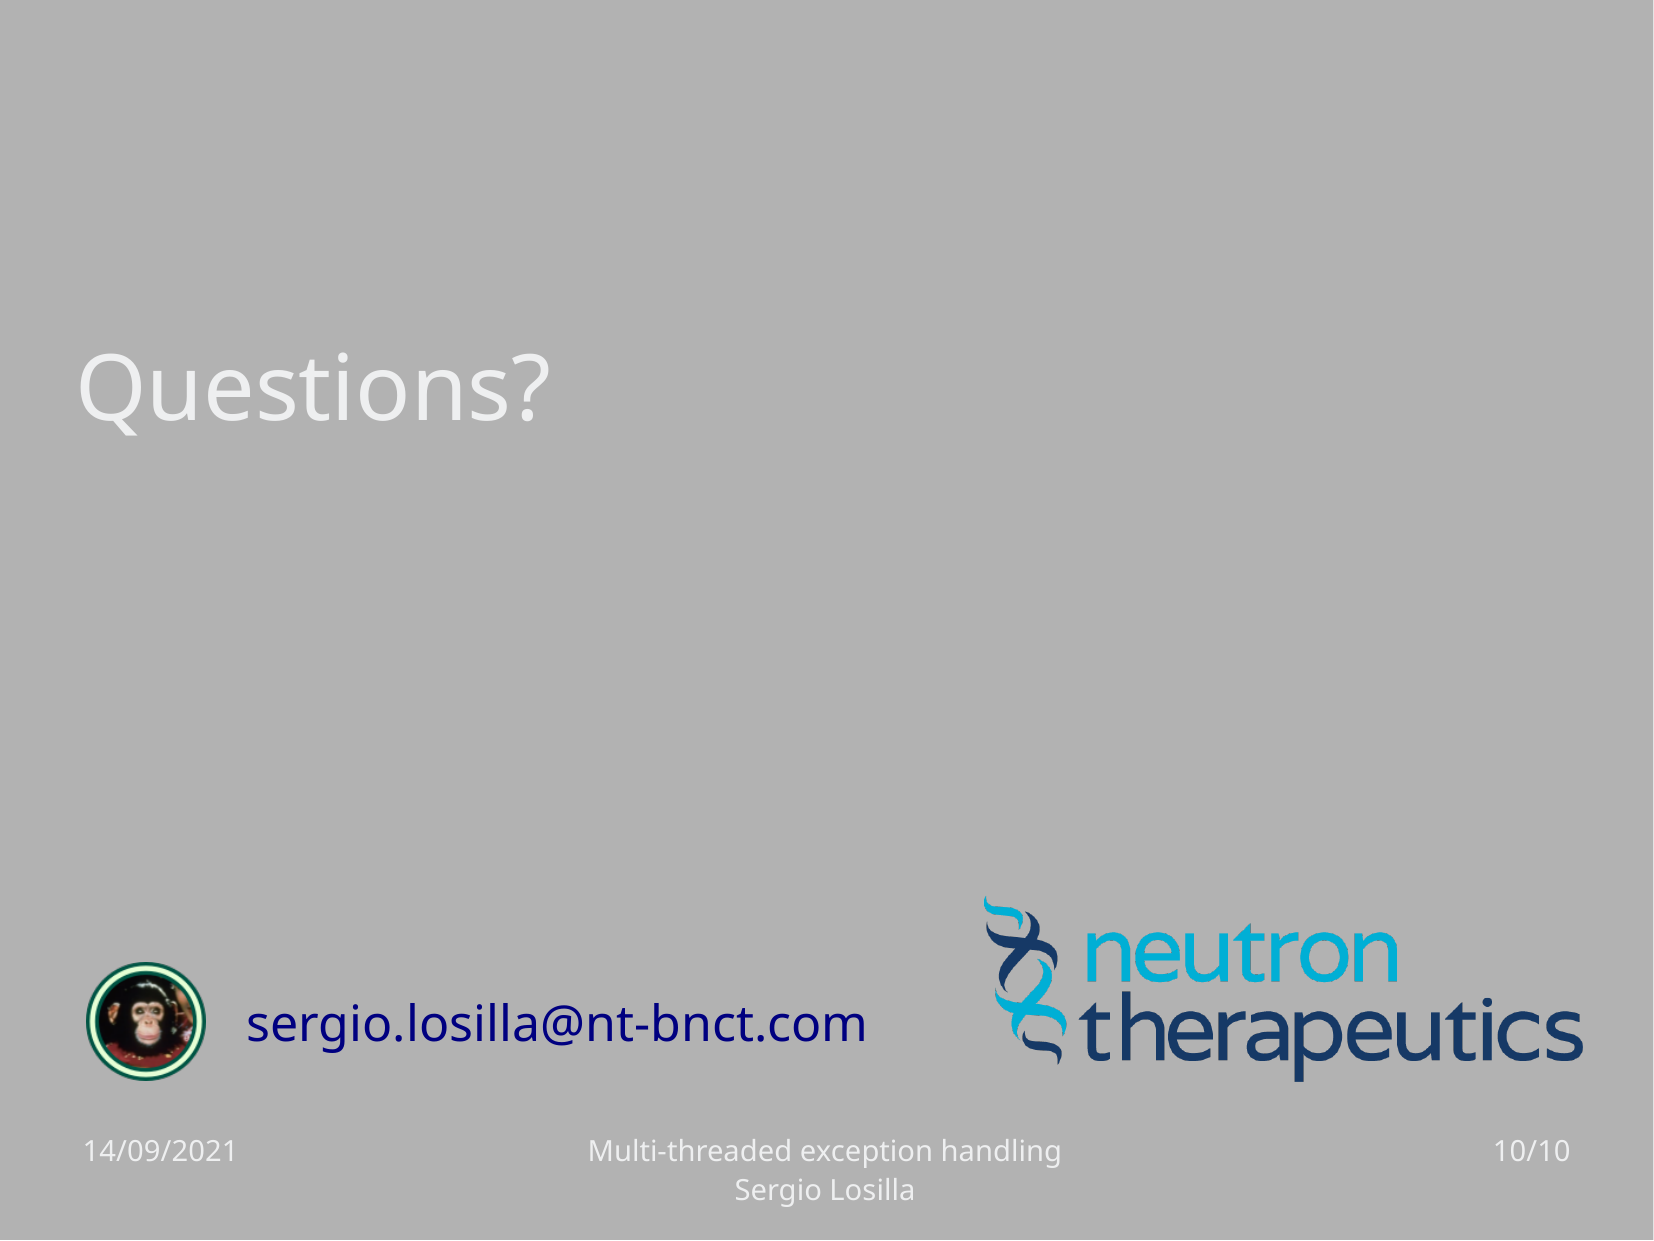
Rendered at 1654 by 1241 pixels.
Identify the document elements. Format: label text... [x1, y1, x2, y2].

text_box sergio.losilla@nt-bnct.com [234, 980, 881, 1054]
picture [953, 870, 1613, 1107]
title Questions? [75, 288, 1576, 481]
picture [86, 962, 206, 1081]
